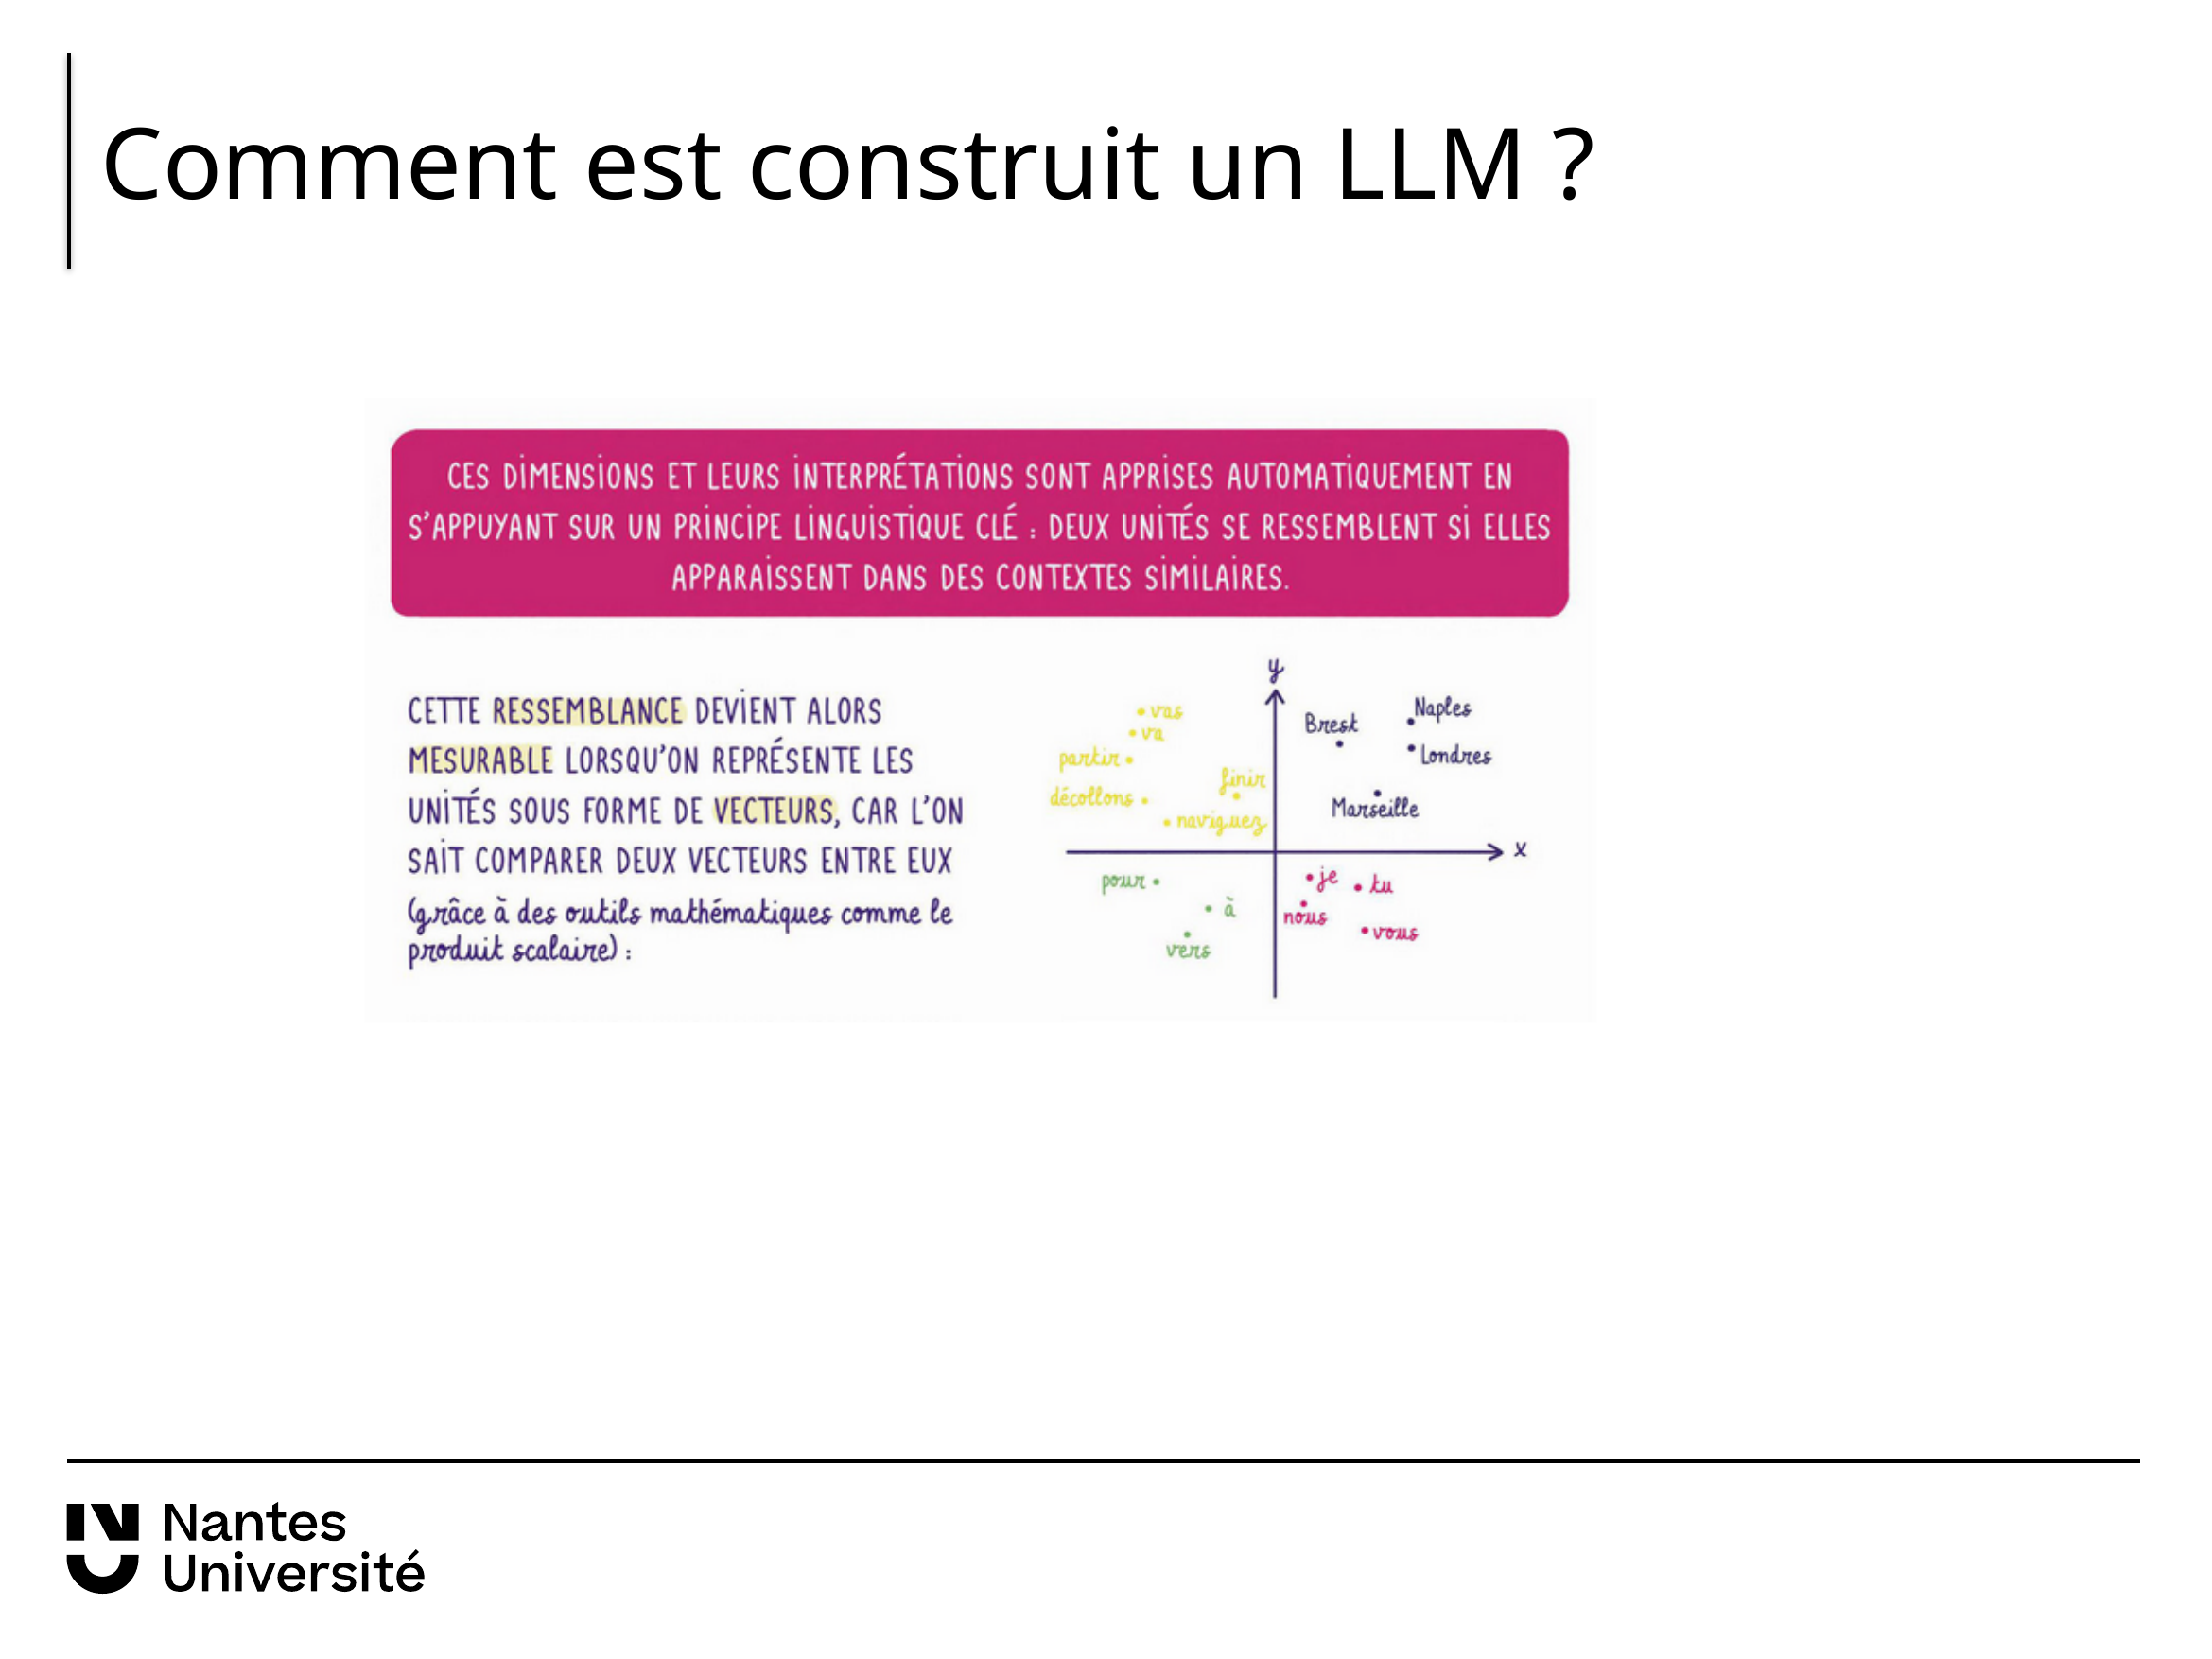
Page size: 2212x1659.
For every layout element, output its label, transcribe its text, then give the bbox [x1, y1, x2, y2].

title Comment est construit un LLM ? [100, 92, 2023, 229]
picture [349, 398, 1698, 1070]
